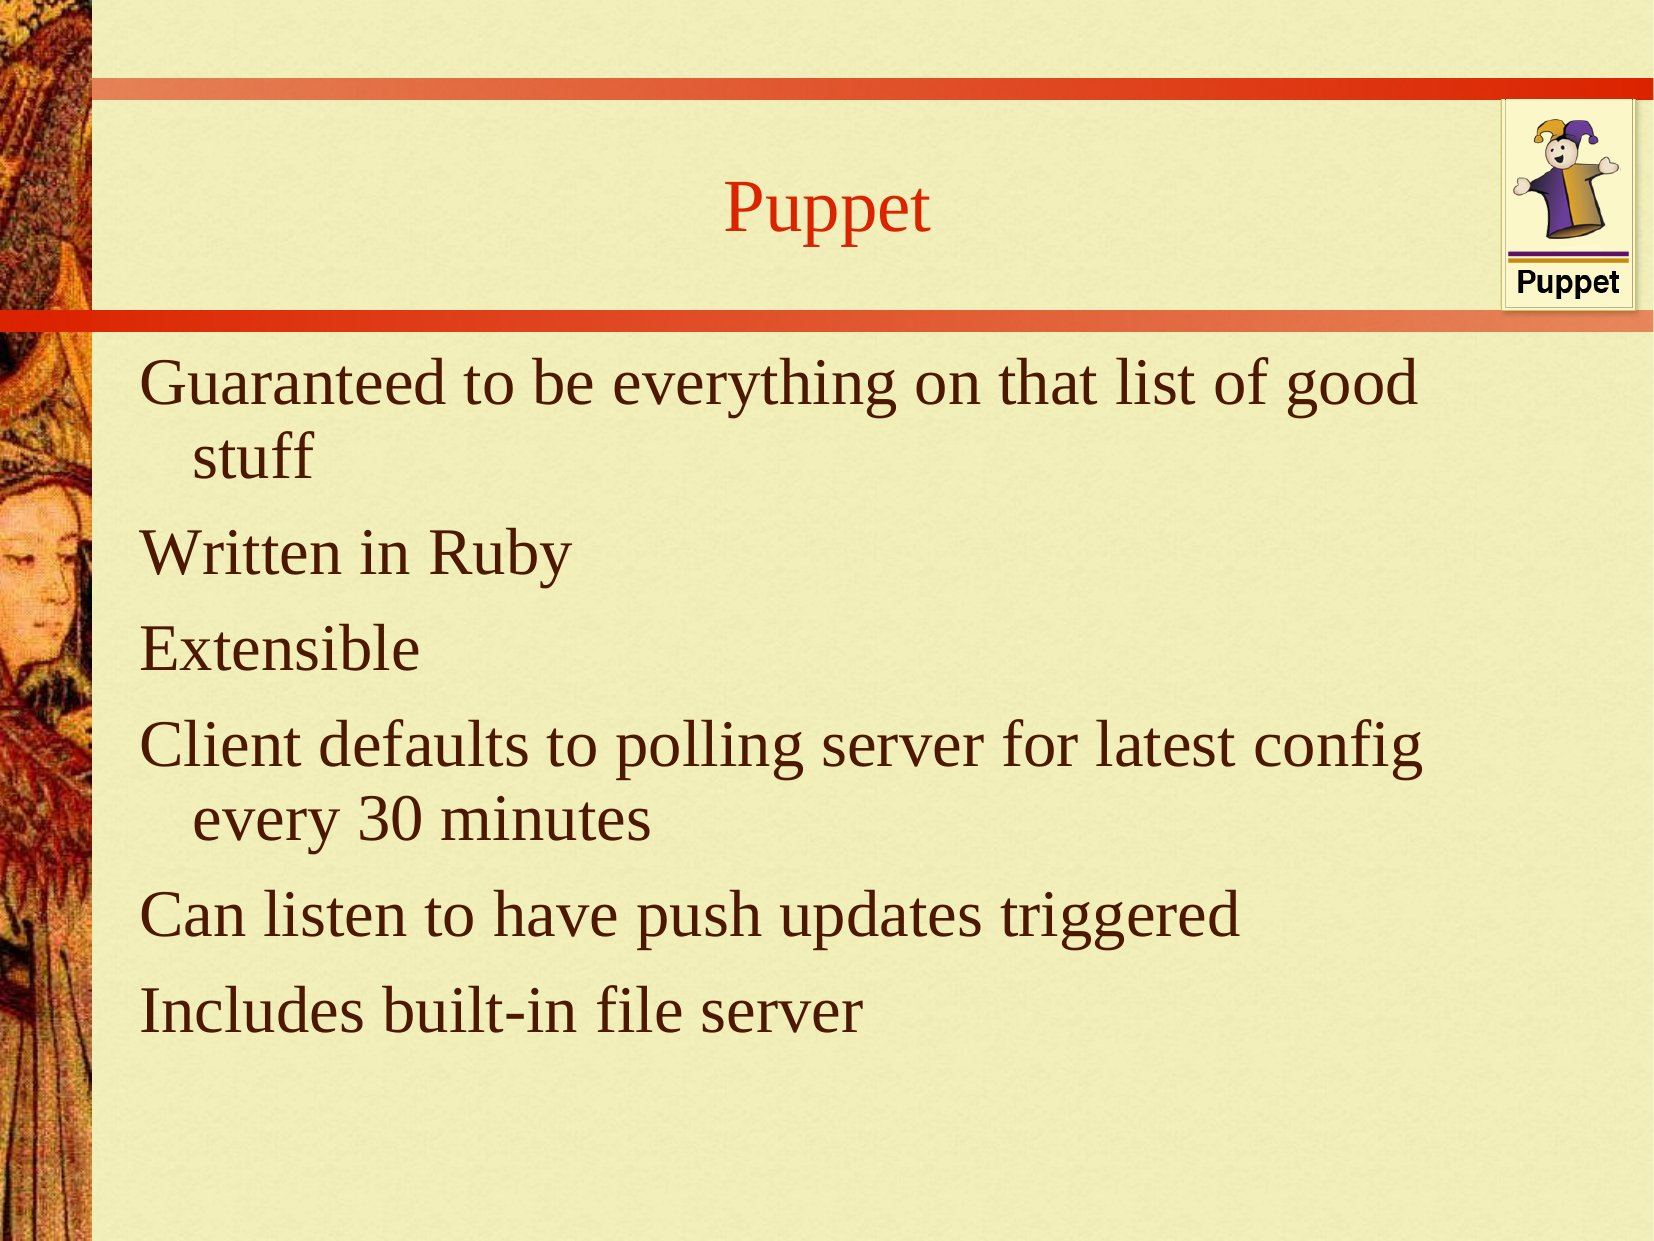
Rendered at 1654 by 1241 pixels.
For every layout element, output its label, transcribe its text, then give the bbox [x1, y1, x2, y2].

list Guaranteed to be everything on that list of good stuff Written in Ruby Extensible Client defaults to polling server for latest config every 30 minutes Can listen to have push updates triggered Includes built-in file server [121, 344, 1534, 1127]
title Puppet [121, 102, 1534, 311]
picture [0, 0, 1654, 1241]
